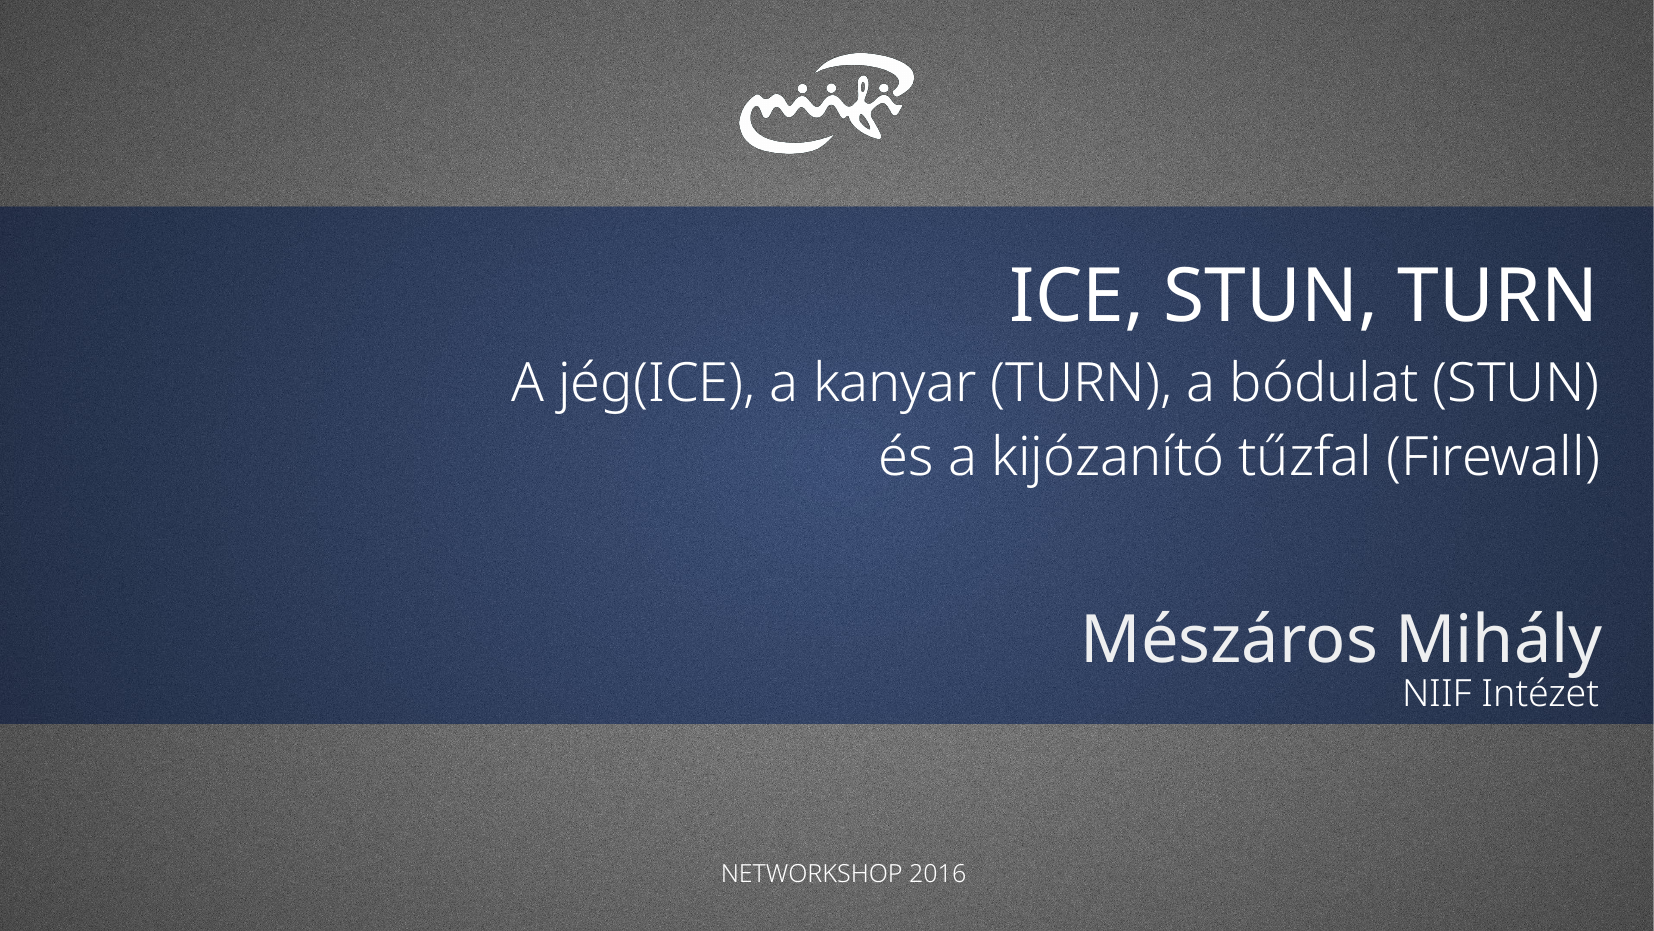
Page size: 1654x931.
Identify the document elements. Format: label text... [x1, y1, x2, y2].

text_box NETWORKSHOP 2016 [75, 844, 1613, 898]
title ICE, STUN, TURN [248, 233, 1599, 343]
text_box Mészáros Mihály [653, 590, 1619, 684]
subtitle A jég(ICE), a kanyar (TURN), a bódulat (STUN) és a kijózanító tűzfal (Firewall) [47, 343, 1601, 471]
picture [0, 0, 1654, 931]
text_box NIIF Intézet [531, 662, 1615, 722]
